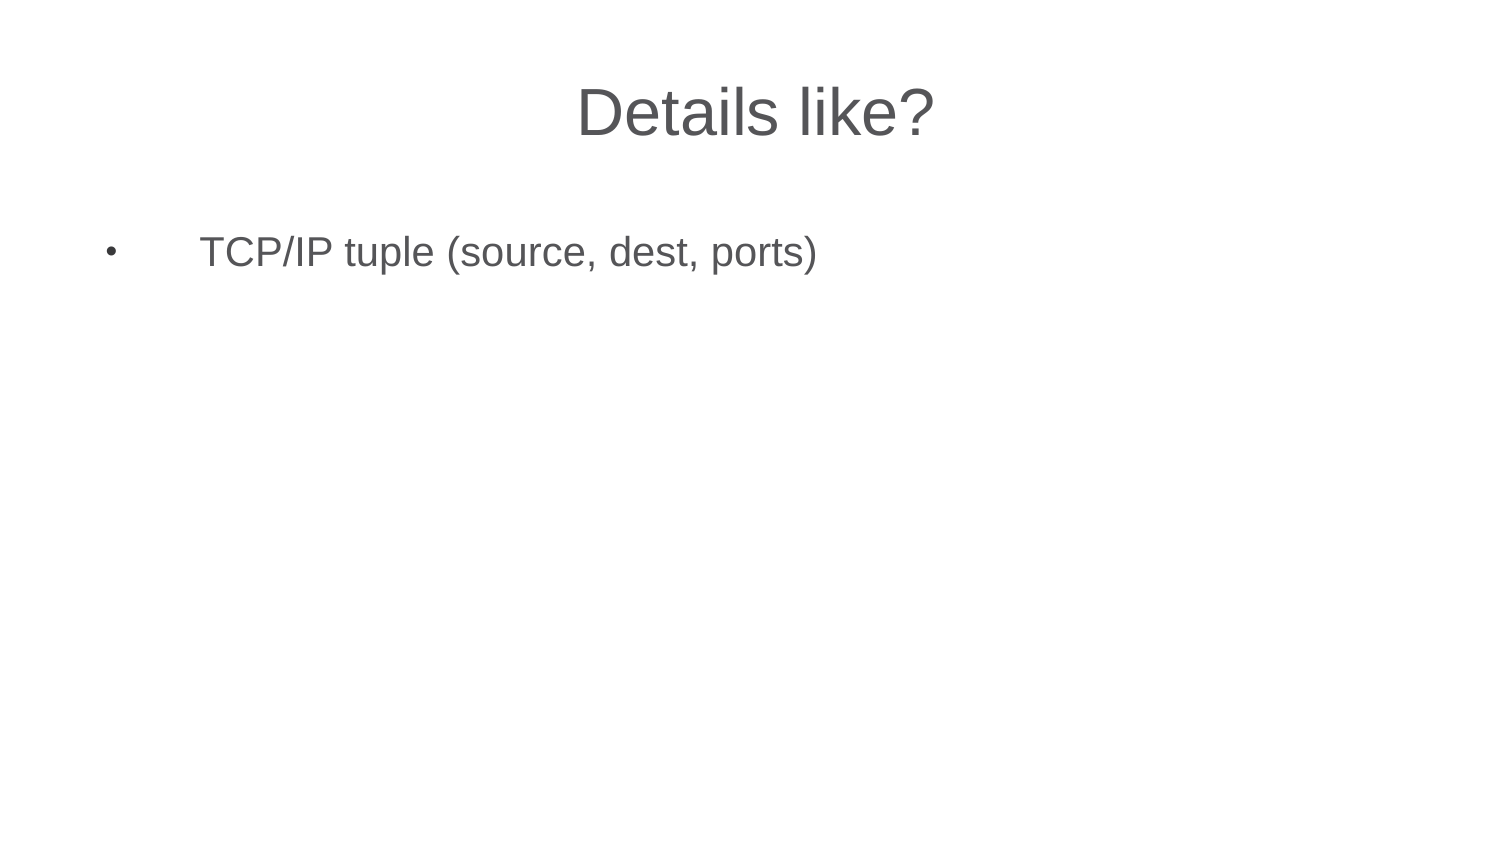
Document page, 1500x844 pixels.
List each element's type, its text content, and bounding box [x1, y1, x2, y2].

list TCP/IP tuple (source, dest, ports) [71, 221, 1441, 741]
title Details like? [71, 55, 1441, 177]
